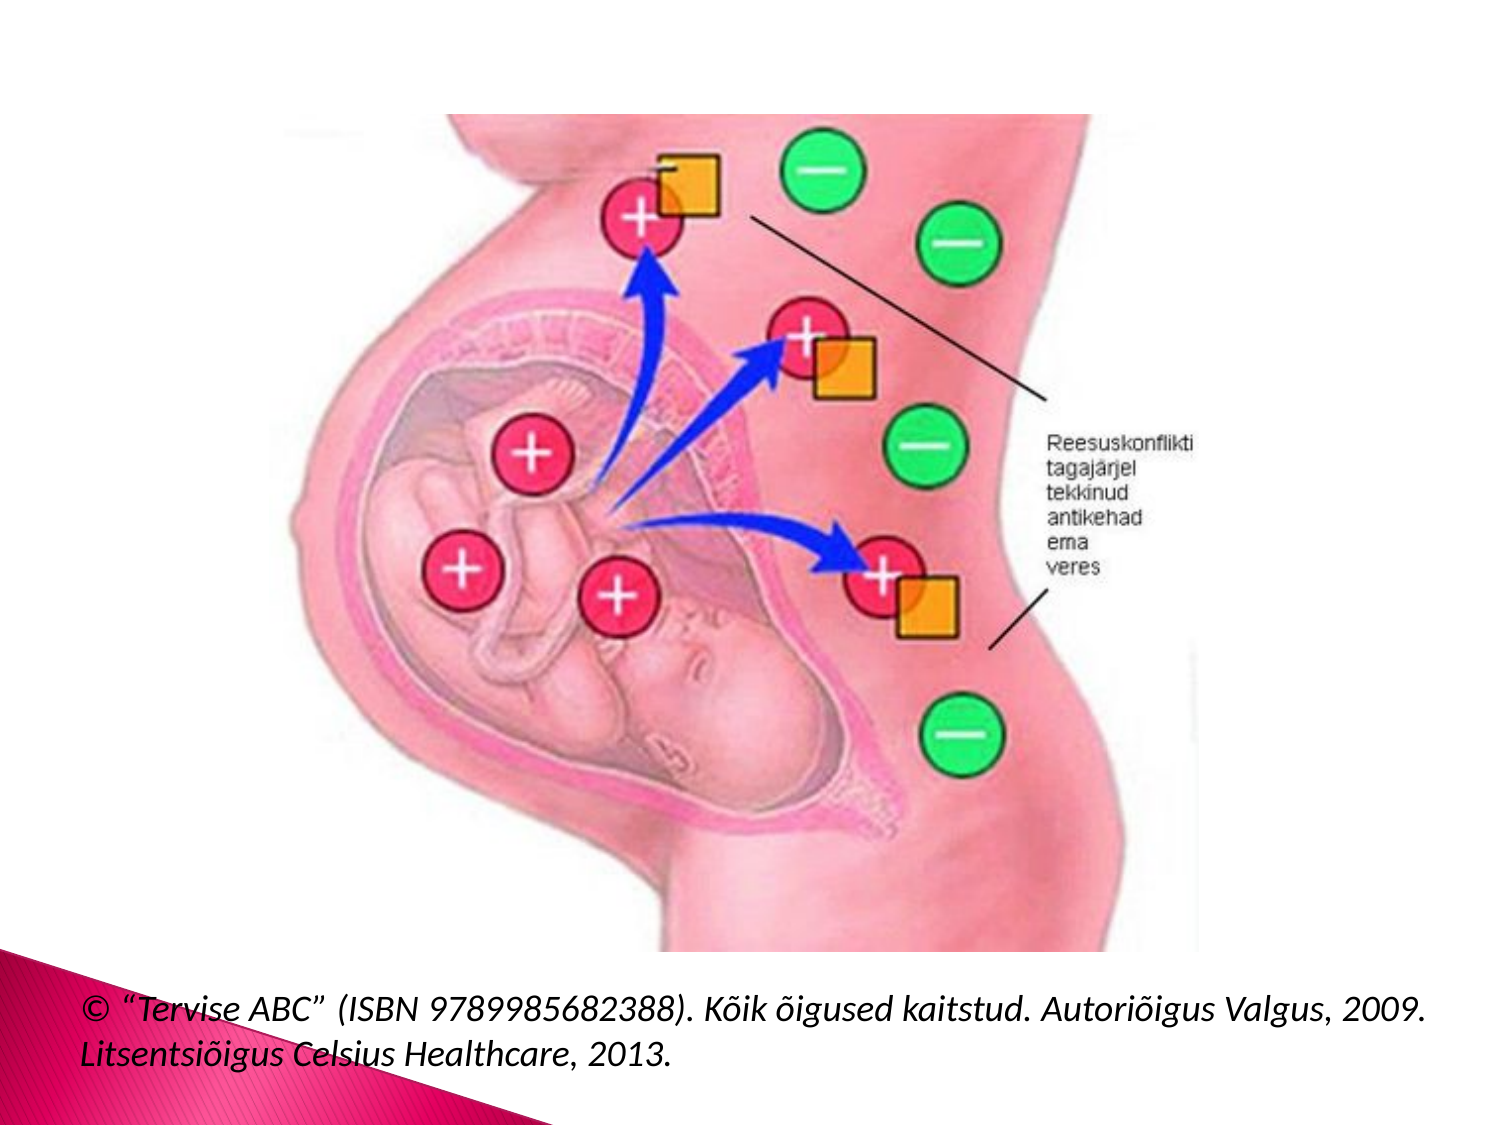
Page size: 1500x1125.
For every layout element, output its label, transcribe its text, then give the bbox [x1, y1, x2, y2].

text_box © “Tervise ABC” (ISBN 9789985682388). Kõik õigused kaitstud. Autoriõigus Valgus, 2009. Litsentsiõigus Celsius Healthcare, 2013. [65, 976, 1459, 1081]
picture [269, 114, 1199, 952]
